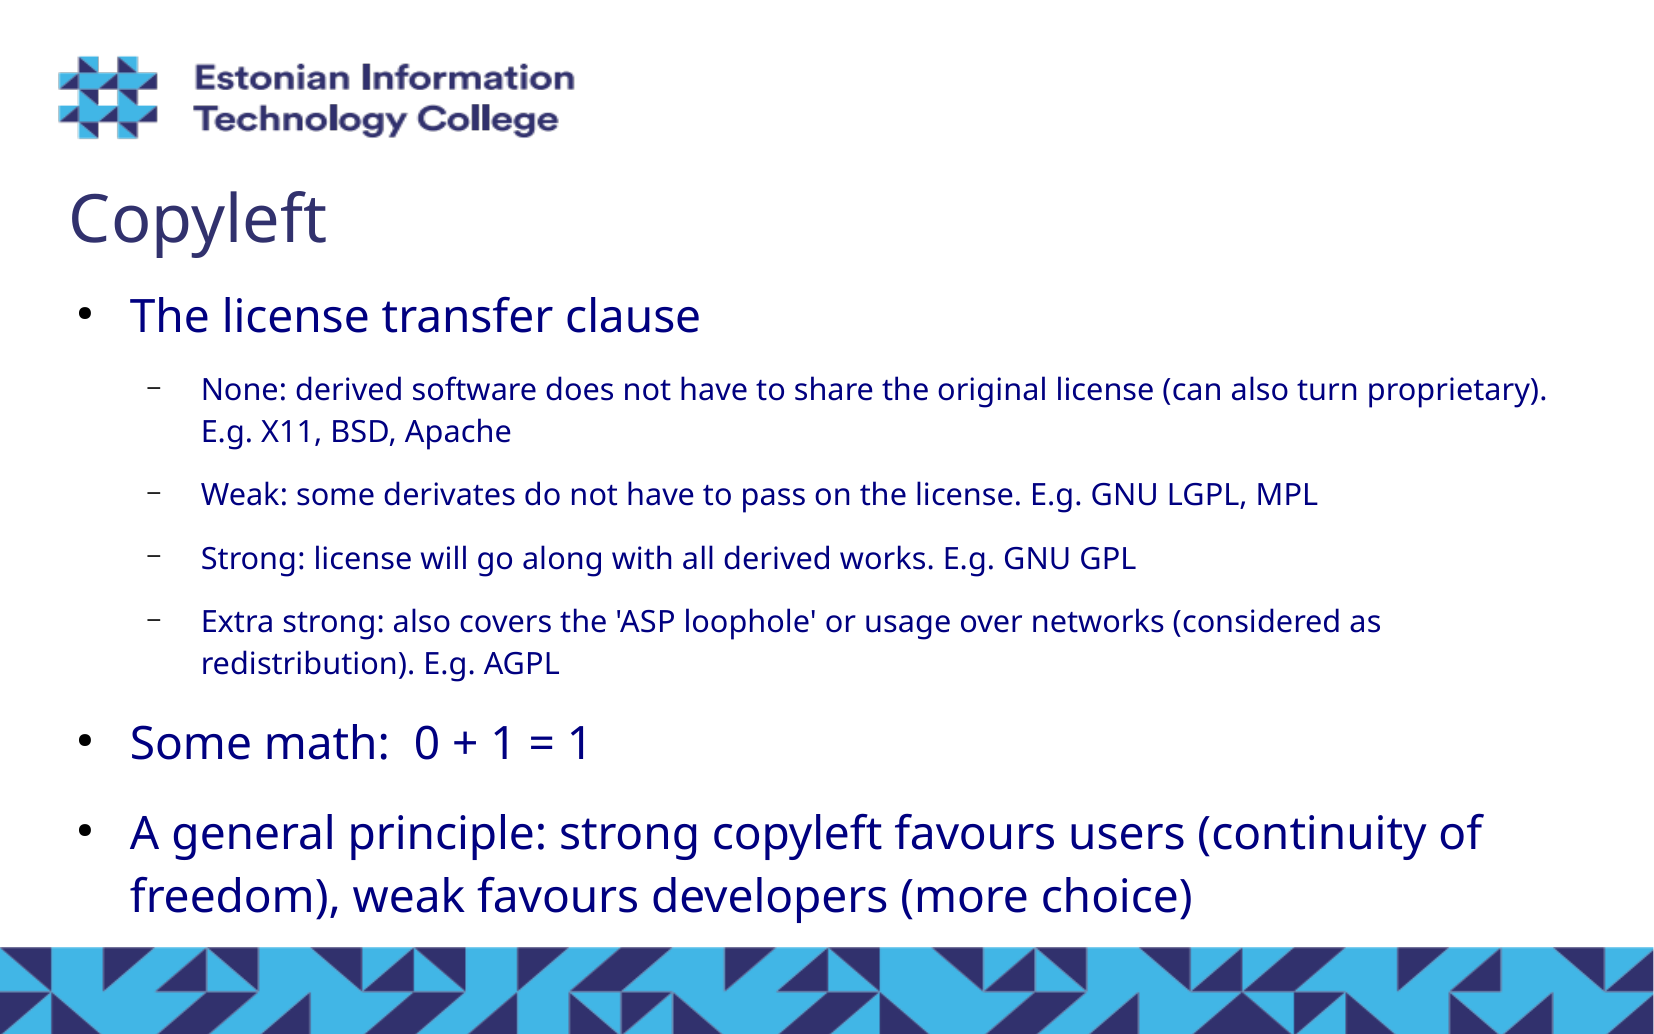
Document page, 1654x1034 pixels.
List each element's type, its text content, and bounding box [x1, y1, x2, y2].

title Copyleft [68, 147, 1536, 283]
list The license transfer clause None: derived software does not have to share the original license (can also turn proprietary). E.g. X11, BSD, Apache Weak: some derivates do not have to pass on the license. E.g. GNU LGPL, MPL Strong: license will go along with all derived works. E.g. GNU GPL Extra strong: also covers the 'ASP loophole' or usage over networks (considered as redistribution). E.g. AGPL Some math: 0 + 1 = 1 A general principle: strong copyleft favours users (continuity of freedom), weak favours developers (more choice) [59, 283, 1595, 936]
